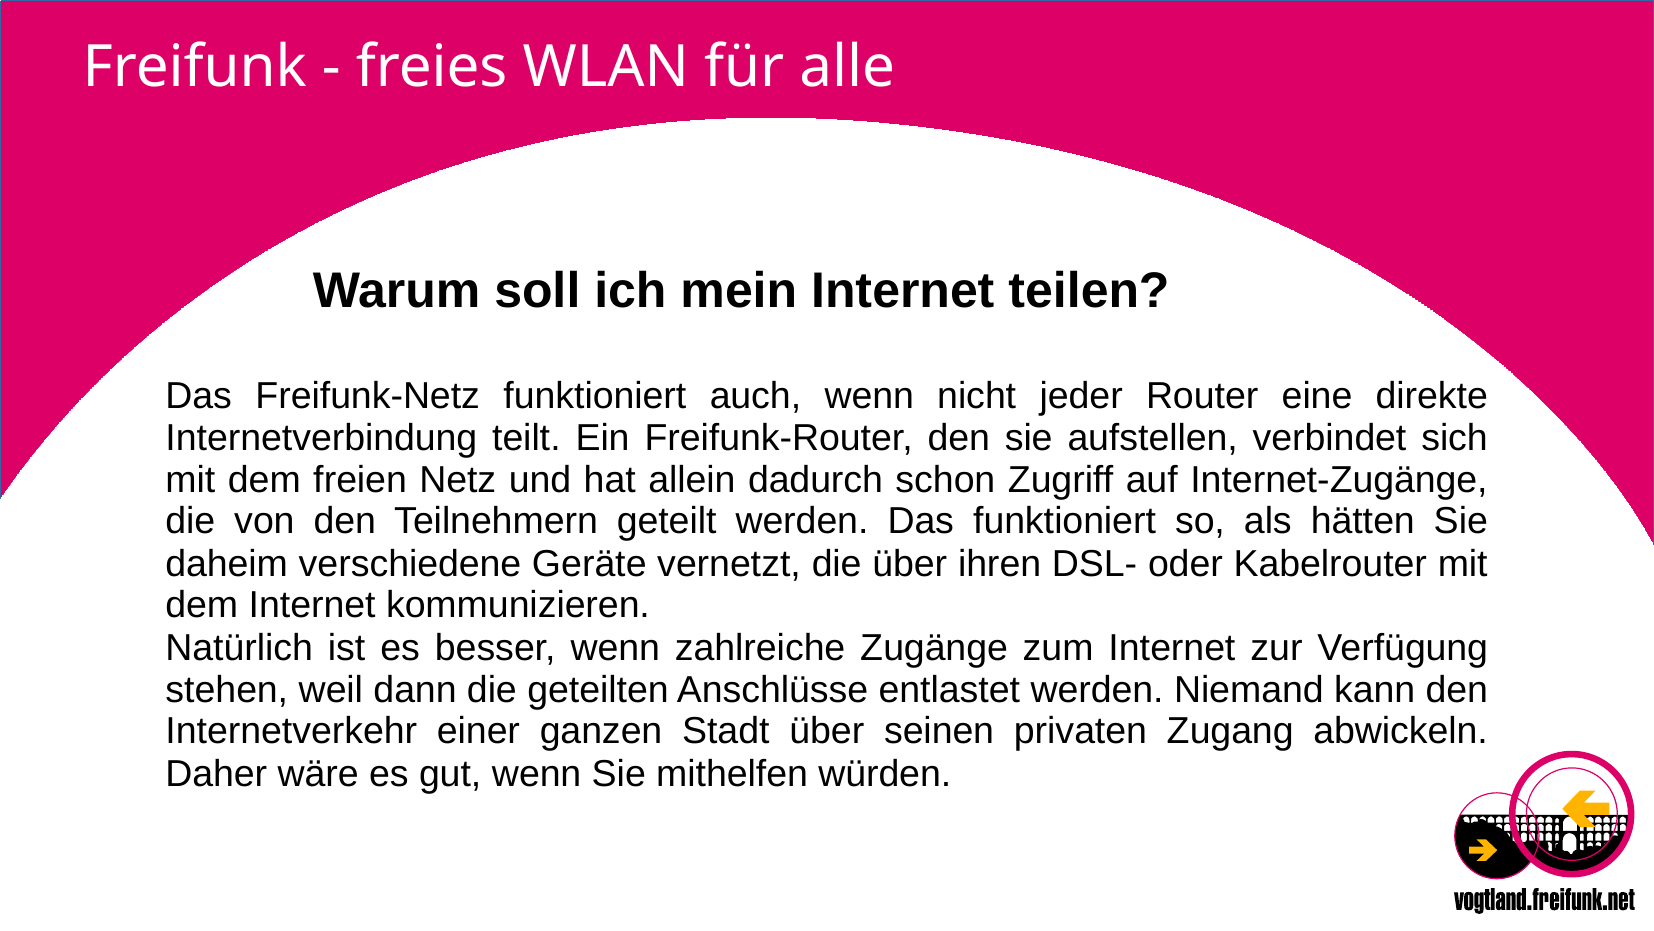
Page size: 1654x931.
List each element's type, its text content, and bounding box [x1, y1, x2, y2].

picture [1452, 749, 1636, 916]
subtitle Warum soll ich mein Internet teilen? Das Freifunk-Netz funktioniert auch, wenn nicht jeder Router eine direkte Internetverbindung teilt. Ein Freifunk-Router, den sie aufstellen, verbindet sich mit dem freien Netz und hat allein dadurch schon Zugriff auf Internet-Zugänge, die von den Teilnehmern geteilt werden. Das funktioniert so, als hätten Sie daheim verschiedene Geräte vernetzt, die über ihren DSL- oder Kabelrouter mit dem Internet kommunizieren. Natürlich ist es besser, wenn zahlreiche Zugänge zum Internet zur Verfügung stehen, weil dann die geteilten Anschlüsse entlastet werden. Niemand kann den Internetverkehr einer ganzen Stadt über seinen privaten Zugang abwickeln. Daher wäre es gut, wenn Sie mithelfen würden. [165, 200, 1489, 898]
title Freifunk - freies WLAN für alle [82, 17, 1571, 111]
text_box [0, 0, 1654, 931]
